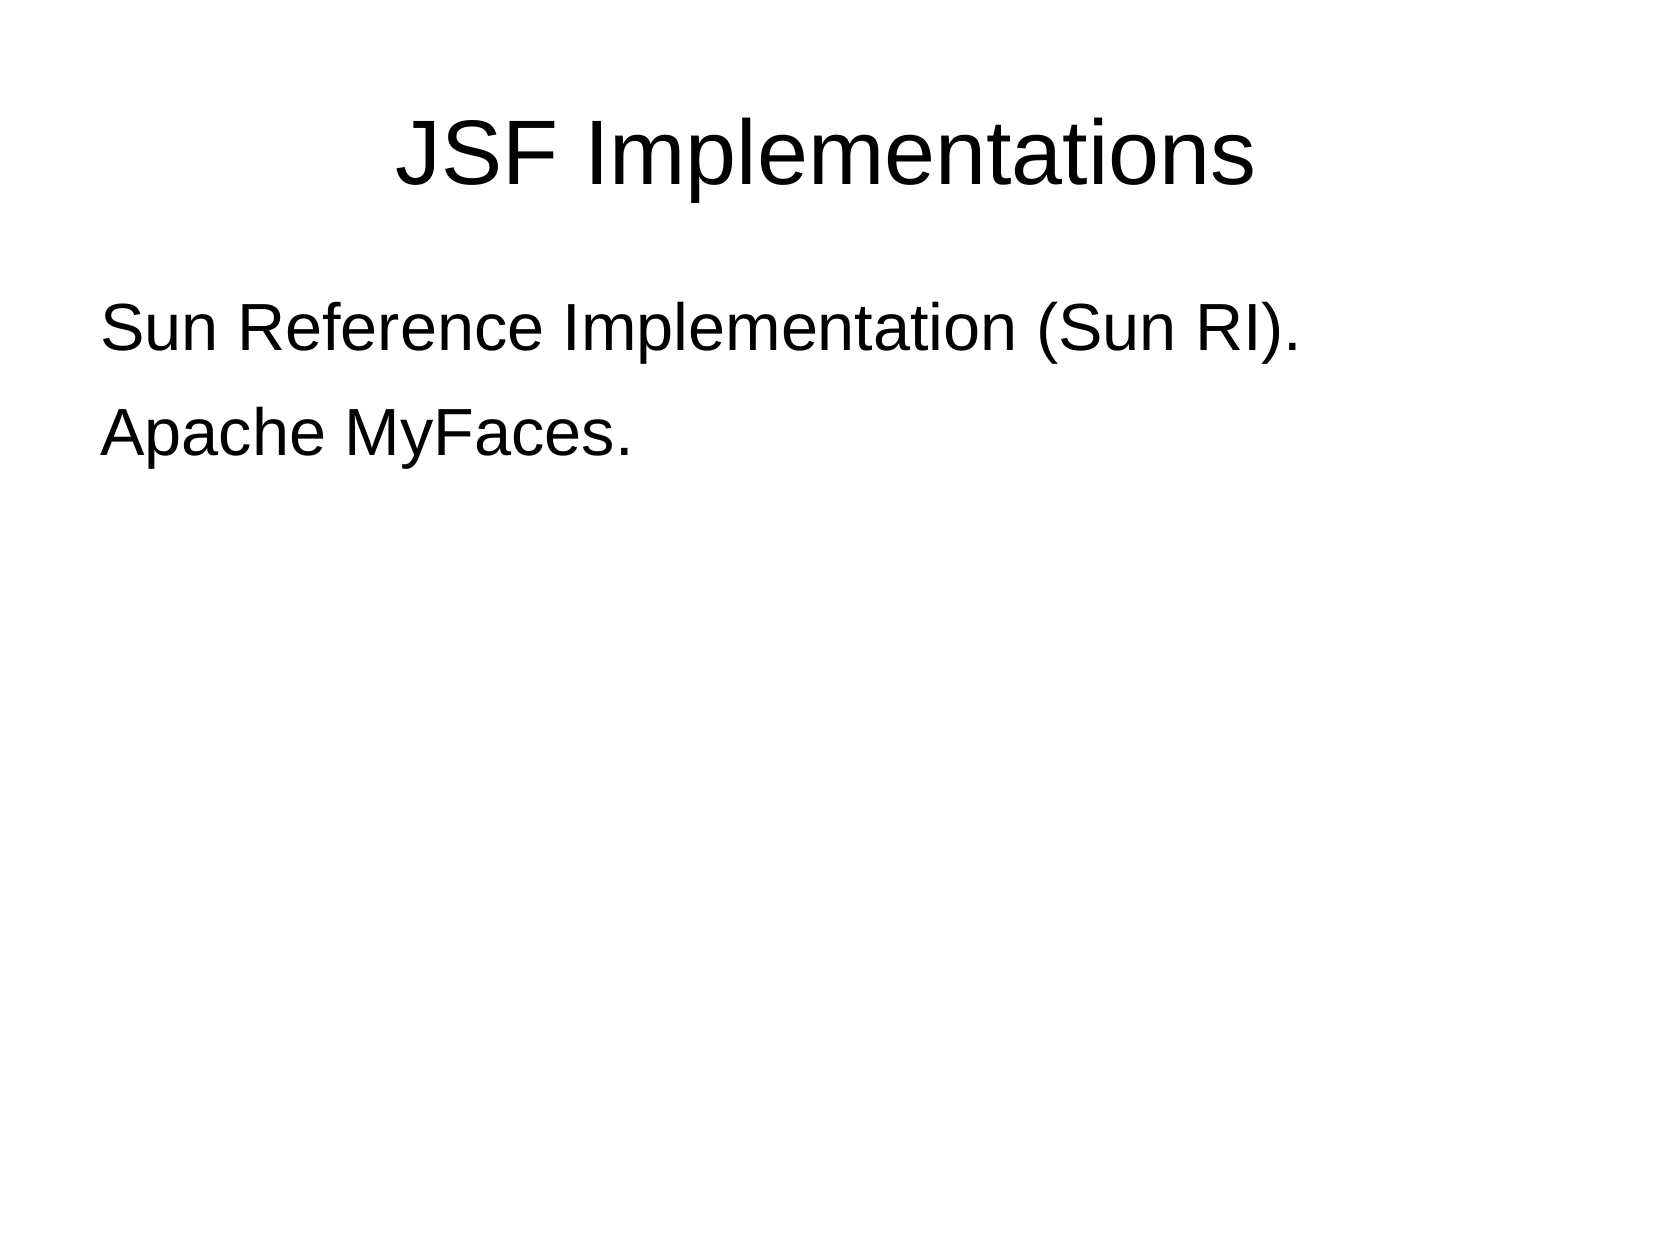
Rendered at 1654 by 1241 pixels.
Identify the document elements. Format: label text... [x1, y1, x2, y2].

list Sun Reference Implementation (Sun RI). Apache MyFaces. [82, 290, 1571, 1094]
title JSF Implementations [82, 56, 1571, 250]
